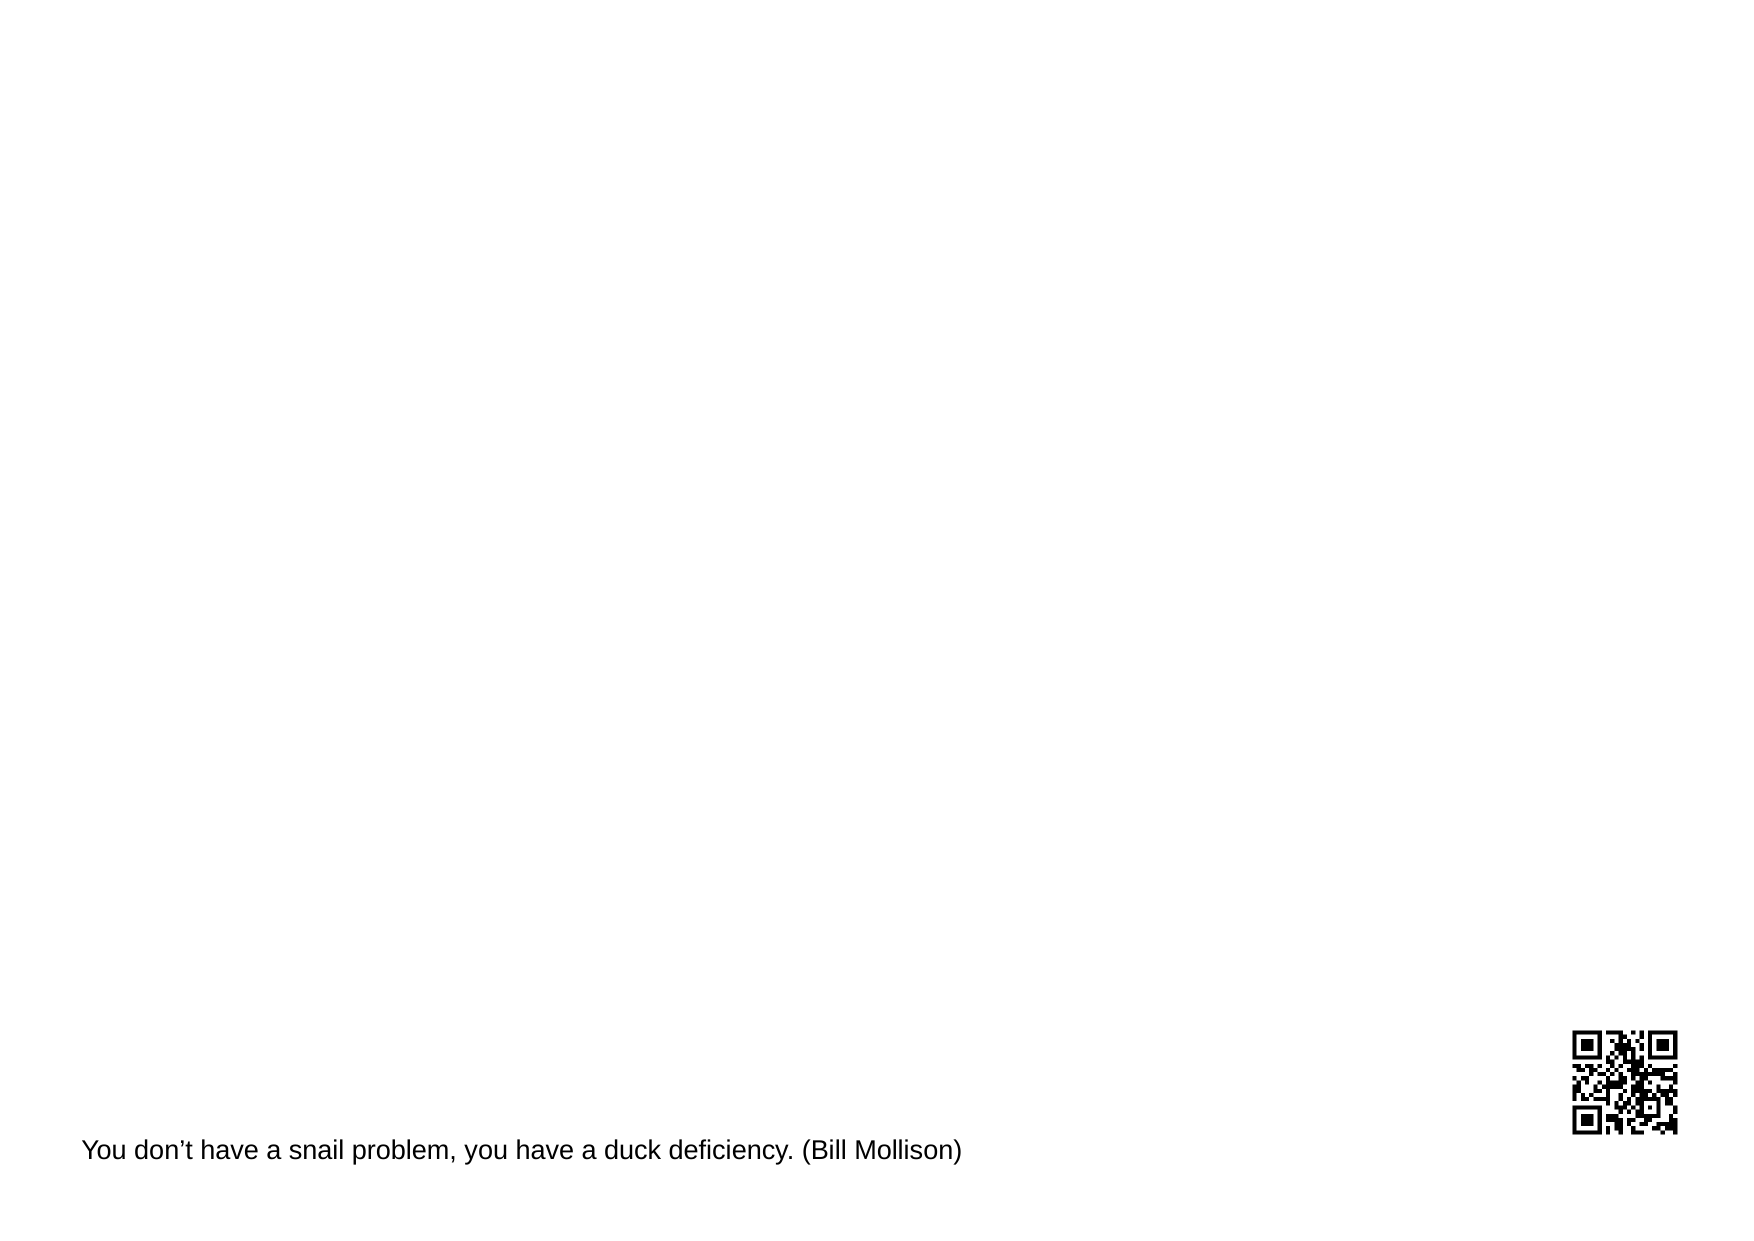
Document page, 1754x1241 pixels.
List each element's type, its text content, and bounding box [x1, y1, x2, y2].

title You don’t have a snail problem, you have a duck deficiency. (Bill Mollison) [81, 1110, 1278, 1166]
picture [1565, 1023, 1685, 1142]
